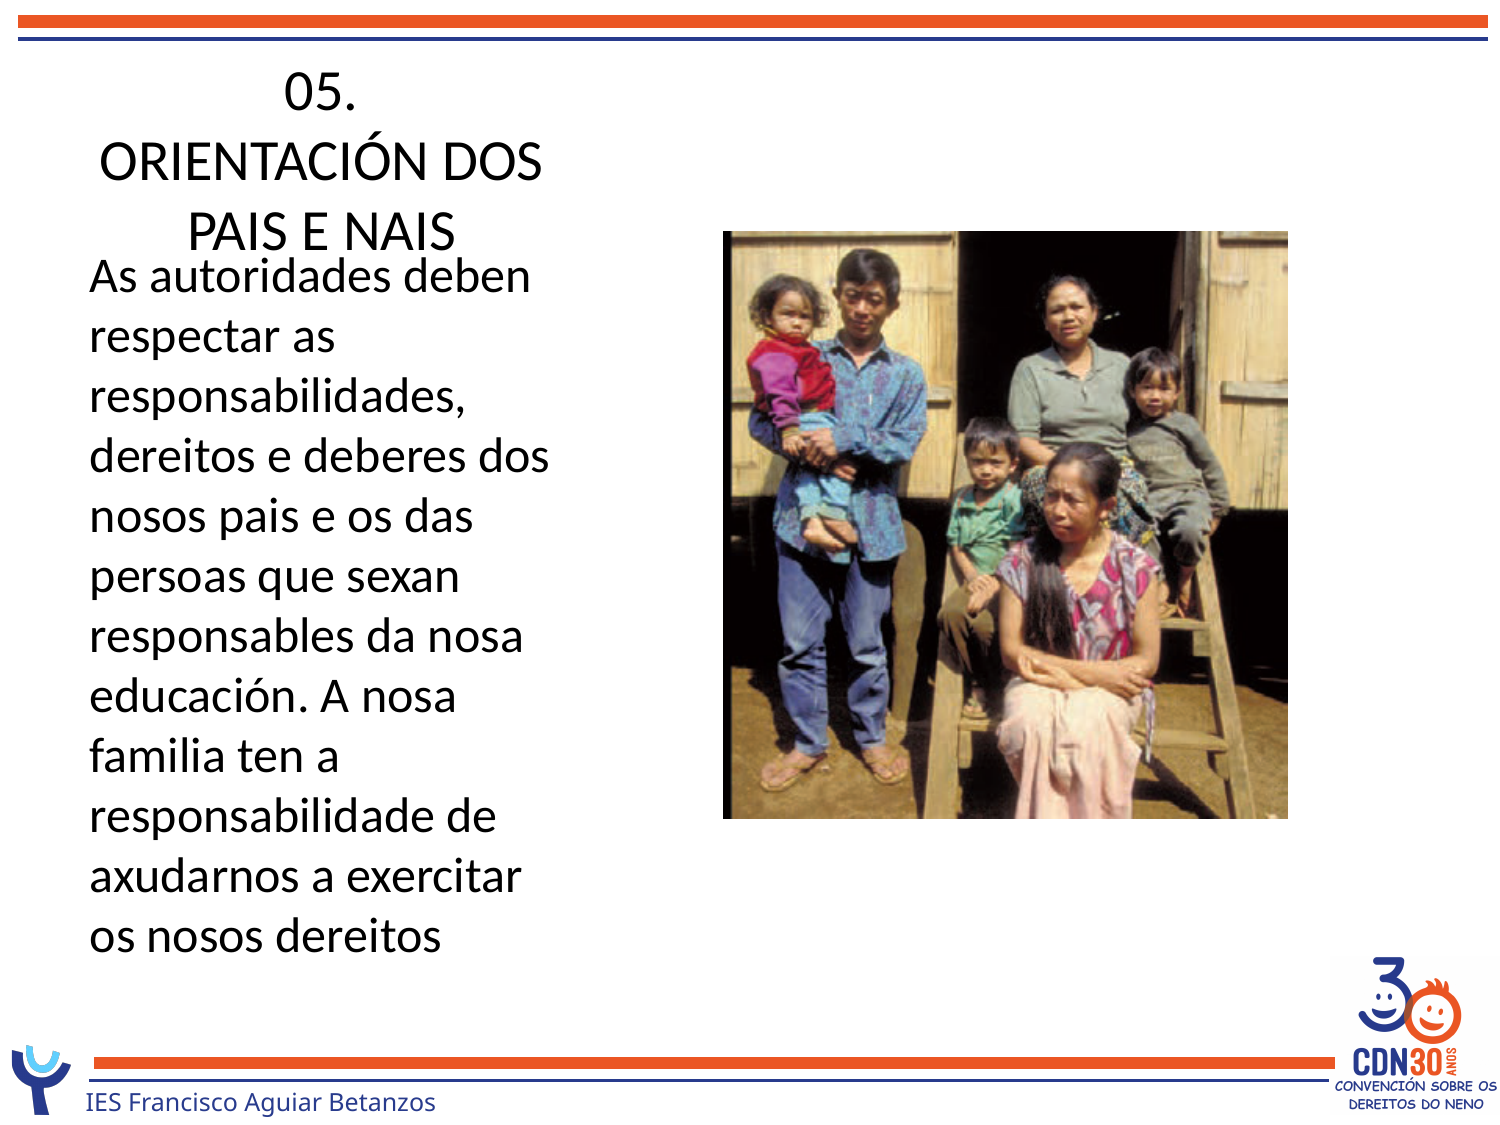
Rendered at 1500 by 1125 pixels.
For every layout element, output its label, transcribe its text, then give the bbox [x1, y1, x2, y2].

picture [1330, 956, 1500, 1115]
picture [11, 1045, 71, 1115]
title 05. ORIENTACIÓN DOS PAIS E NAIS [75, 44, 569, 235]
picture [723, 231, 1288, 819]
list As autoridades deben respectar as responsabilidades, dereitos e deberes dos nosos pais e os das persoas que sexan responsables da nosa educación. A nosa familia ten a responsabilidade de axudarnos a exercitar os nosos dereitos [75, 235, 569, 1005]
